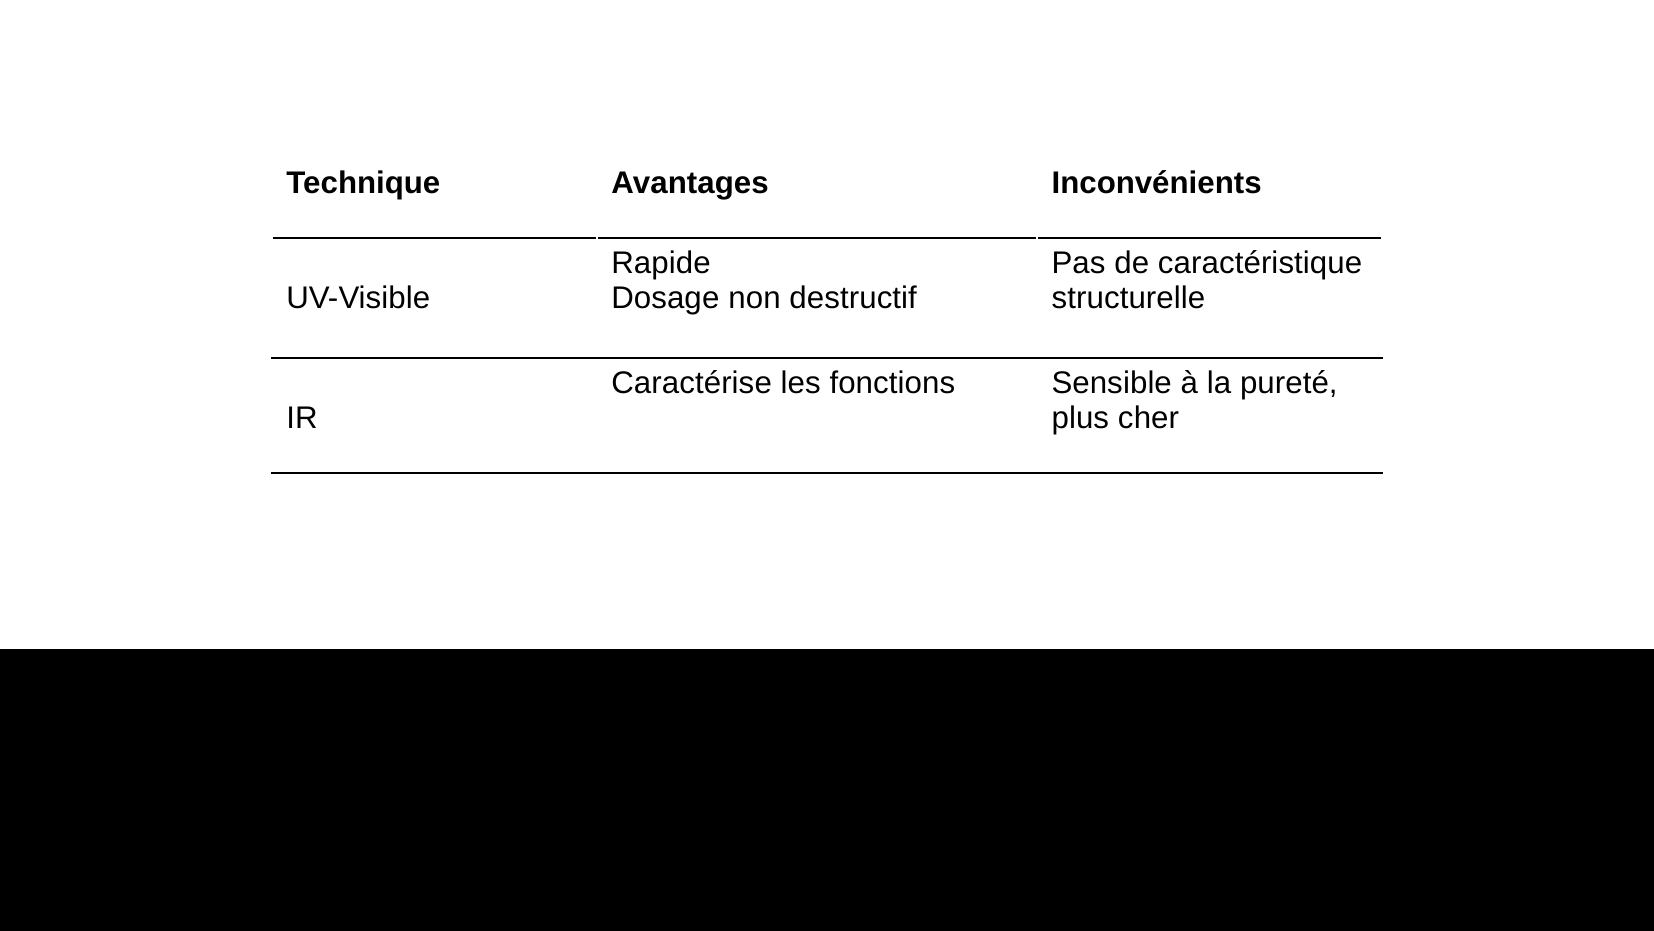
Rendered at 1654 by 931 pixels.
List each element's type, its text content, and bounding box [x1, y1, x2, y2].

table_cell Rapide Dosage non destructif [598, 239, 1036, 357]
table_header Avantages [597, 122, 1037, 237]
table_cell UV-Visible [273, 239, 596, 357]
table_header Inconvénients [1037, 122, 1382, 237]
table_cell Pas de caractéristique structurelle [1038, 239, 1381, 357]
table_cell Caractérise les fonctions [598, 359, 1036, 472]
table_cell Sensible à la pureté, plus cher [1038, 359, 1381, 472]
table_cell IR [273, 359, 596, 472]
text_box [0, 649, 1654, 931]
table_header Technique [272, 122, 597, 237]
